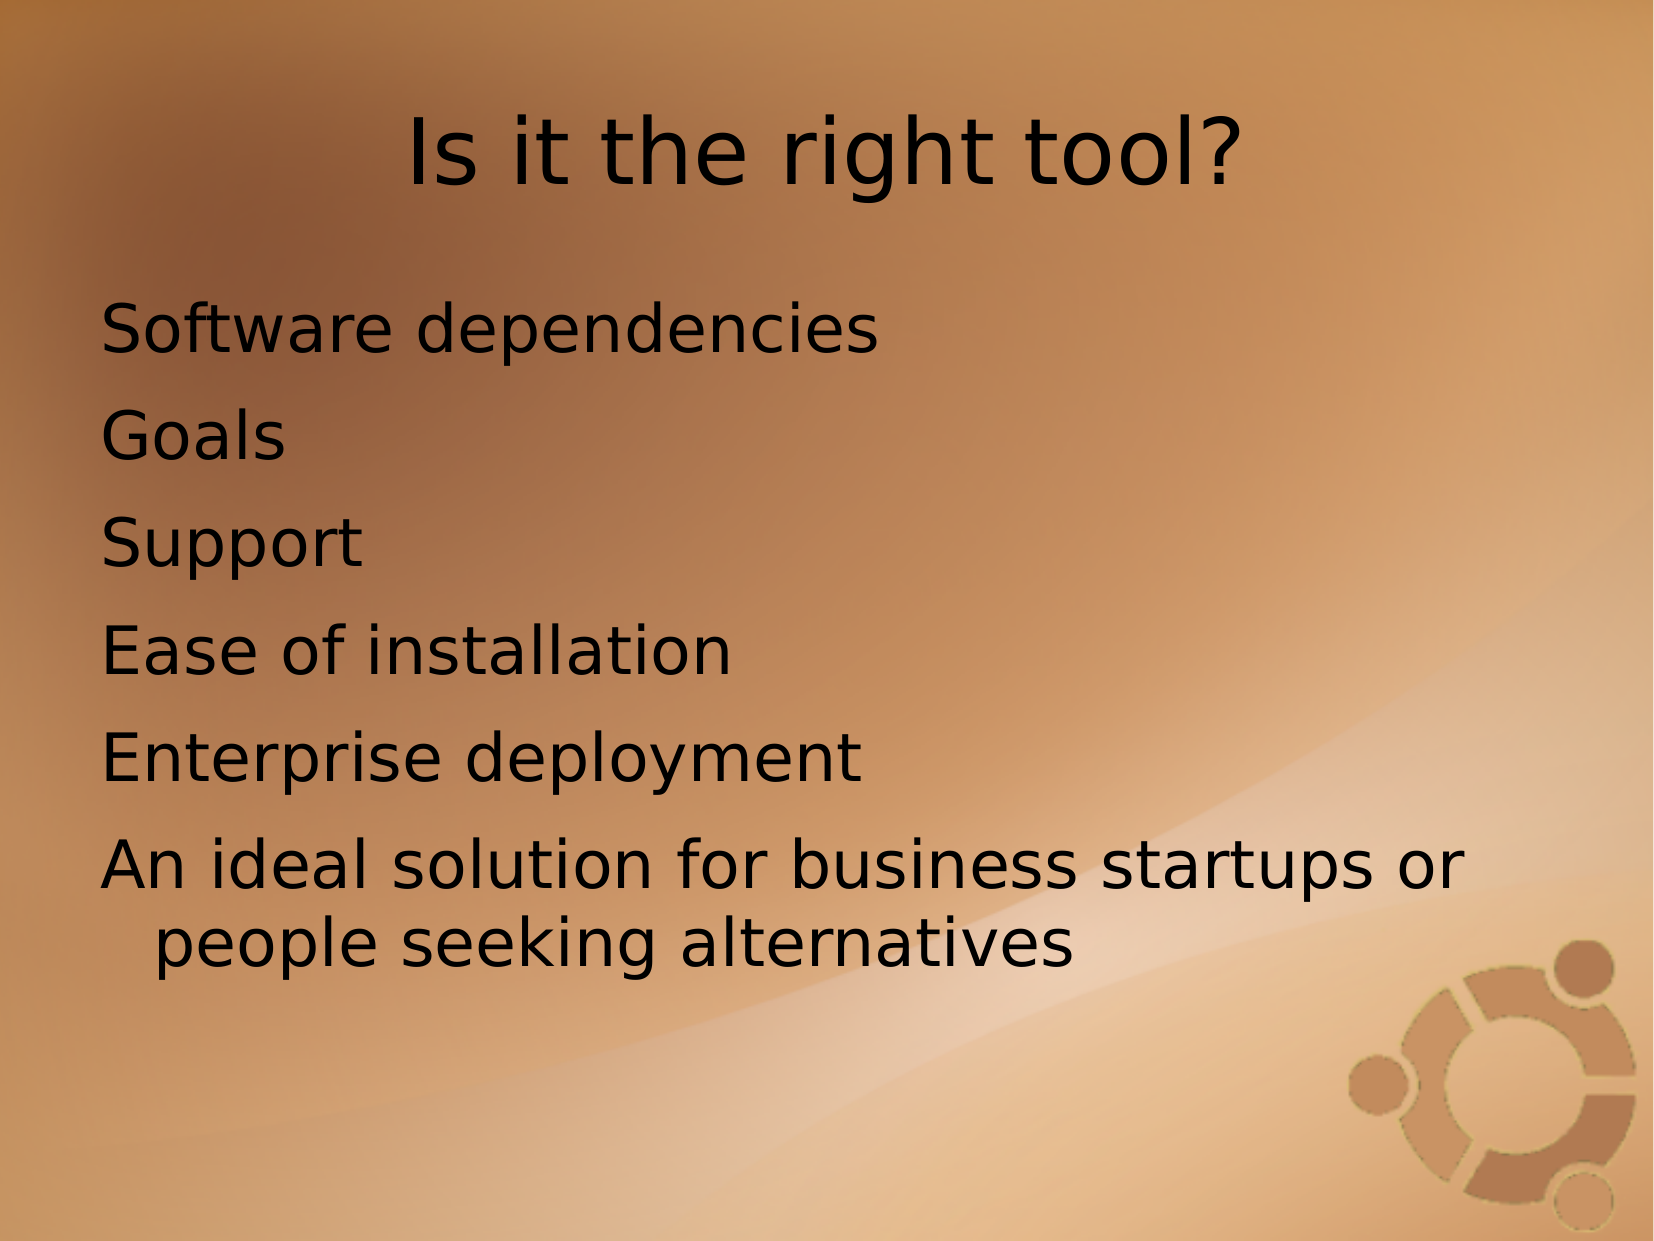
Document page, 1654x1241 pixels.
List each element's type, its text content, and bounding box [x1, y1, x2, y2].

picture [0, 0, 1654, 1241]
list Software dependencies Goals Support Ease of installation Enterprise deployment An ideal solution for business startups or people seeking alternatives [82, 290, 1571, 1094]
title Is it the right tool? [82, 56, 1571, 250]
